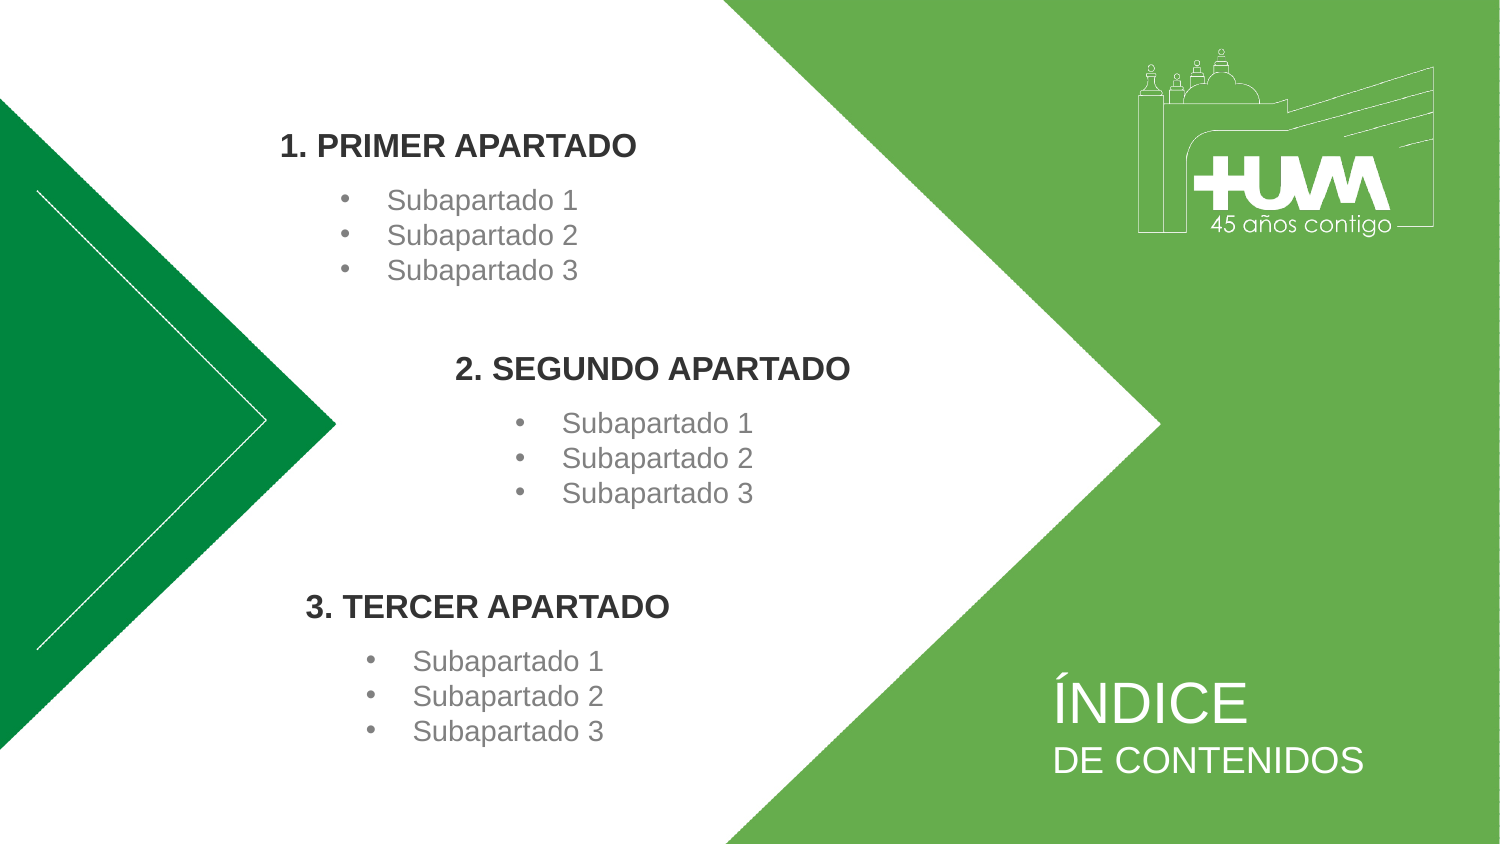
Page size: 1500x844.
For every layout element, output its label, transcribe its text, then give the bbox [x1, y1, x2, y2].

text_box Subapartado 1 Subapartado 2 Subapartado 3 [500, 397, 926, 552]
text_box ÍNDICE DE CONTENIDOS [1037, 658, 1435, 788]
text_box 1. PRIMER APARTADO [279, 91, 1012, 198]
text_box Subapartado 1 Subapartado 2 Subapartado 3 [325, 173, 751, 339]
text_box Subapartado 1 Subapartado 2 Subapartado 3 [350, 634, 776, 800]
text_box 3. TERCER APARTADO [305, 552, 1038, 659]
text_box 2. SEGUNDO APARTADO [455, 314, 1187, 421]
picture [0, 0, 1500, 844]
